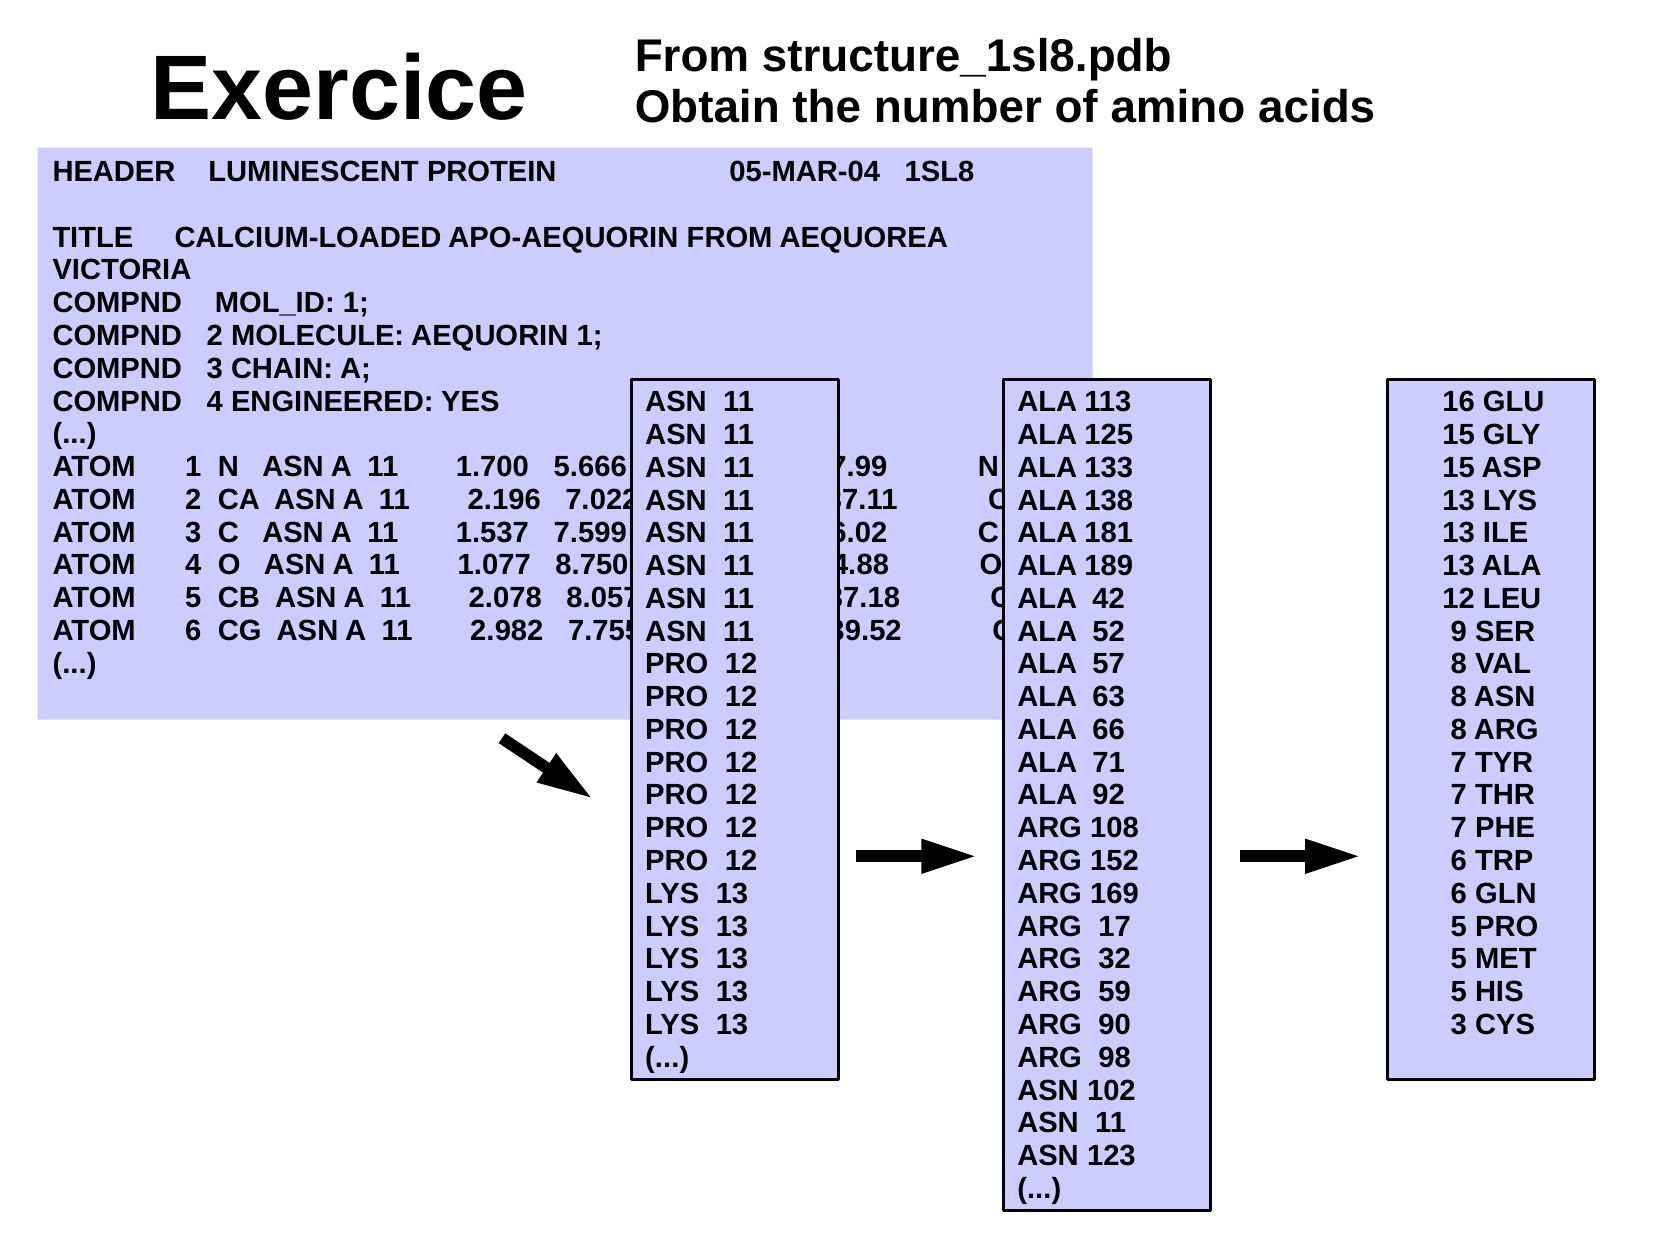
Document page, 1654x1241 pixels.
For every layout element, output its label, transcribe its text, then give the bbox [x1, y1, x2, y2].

text_box HEADER LUMINESCENT PROTEIN 05-MAR-04 1SL8 TITLE CALCIUM-LOADED APO-AEQUORIN FROM AEQUOREA VICTORIA COMPND MOL_ID: 1; COMPND 2 MOLECULE: AEQUORIN 1; COMPND 3 CHAIN: A; COMPND 4 ENGINEERED: YES (...) ATOM 1 N ASN A 11 1.700 5.666 56.904 1.00 37.99 N ATOM 2 CA ASN A 11 2.196 7.022 57.369 1.00 37.11 C ATOM 3 C ASN A 11 1.537 7.599 58.630 1.00 36.02 C ATOM 4 O ASN A 11 1.077 8.750 58.596 1.00 34.88 O ATOM 5 CB ASN A 11 2.078 8.057 56.231 1.00 37.18 C ATOM 6 CG ASN A 11 2.982 7.755 55.070 1.00 39.52 C (...) [37, 147, 1093, 720]
text_box ALA 113 ALA 125 ALA 133 ALA 138 ALA 181 ALA 189 ALA 42 ALA 52 ALA 57 ALA 63 ALA 66 ALA 71 ALA 92 ARG 108 ARG 152 ARG 169 ARG 17 ARG 32 ARG 59 ARG 90 ARG 98 ASN 102 ASN 11 ASN 123 (...) [1003, 379, 1211, 1211]
text_box Exercice [29, 29, 650, 147]
text_box 16 GLU 15 GLY 15 ASP 13 LYS 13 ILE 13 ALA 12 LEU 9 SER 8 VAL 8 ASN 8 ARG 7 TYR 7 THR 7 PHE 6 TRP 6 GLN 5 PRO 5 MET 5 HIS 3 CYS [1387, 379, 1595, 1080]
text_box From structure_1sl8.pdb Obtain the number of amino acids [620, 22, 1536, 140]
text_box ASN 11 ASN 11 ASN 11 ASN 11 ASN 11 ASN 11 ASN 11 ASN 11 PRO 12 PRO 12 PRO 12 PRO 12 PRO 12 PRO 12 PRO 12 LYS 13 LYS 13 LYS 13 LYS 13 LYS 13 (...) [631, 379, 839, 1080]
